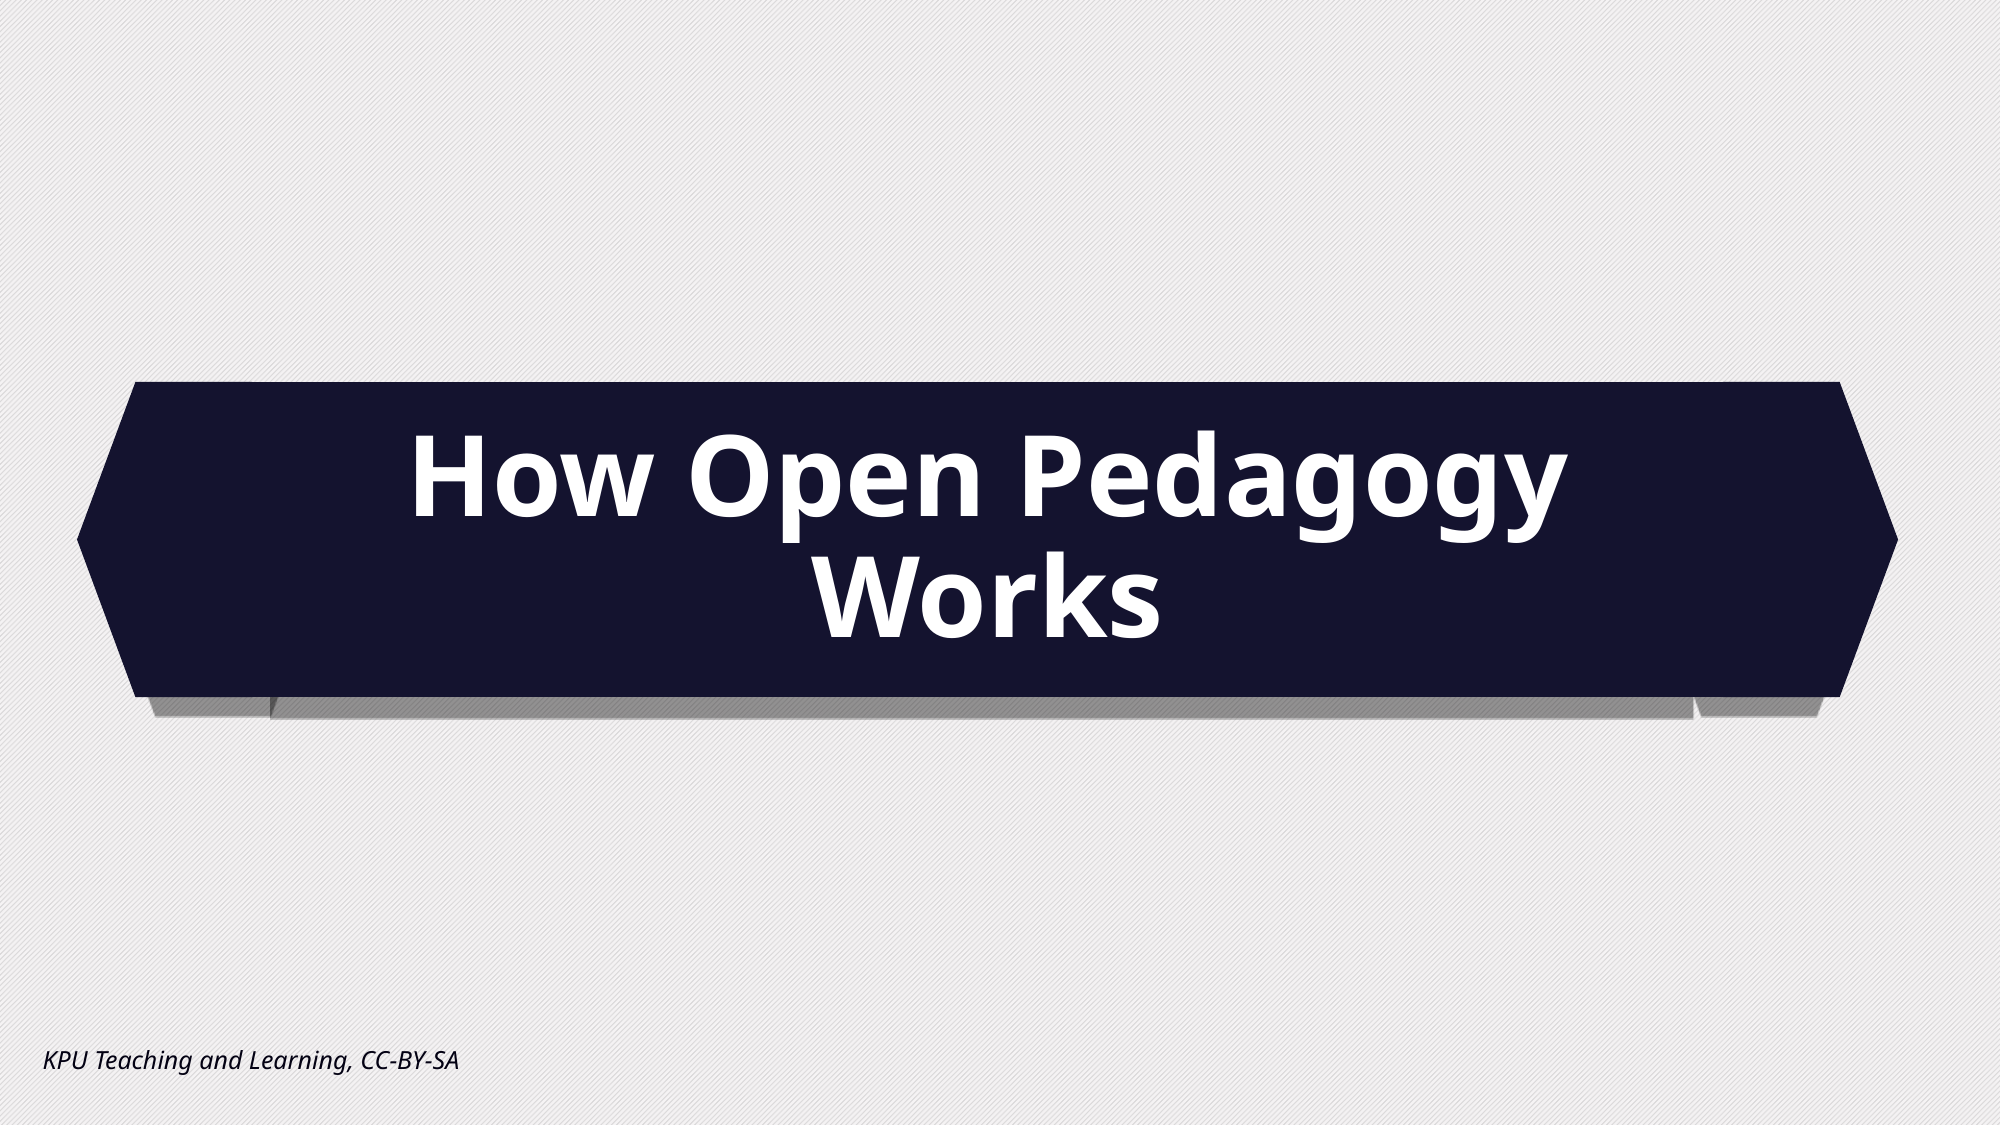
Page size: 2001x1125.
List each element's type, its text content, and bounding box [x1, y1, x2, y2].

text_box KPU Teaching and Learning, CC-BY-SA [27, 1029, 1155, 1090]
title How Open Pedagogy Works [251, 384, 1724, 698]
